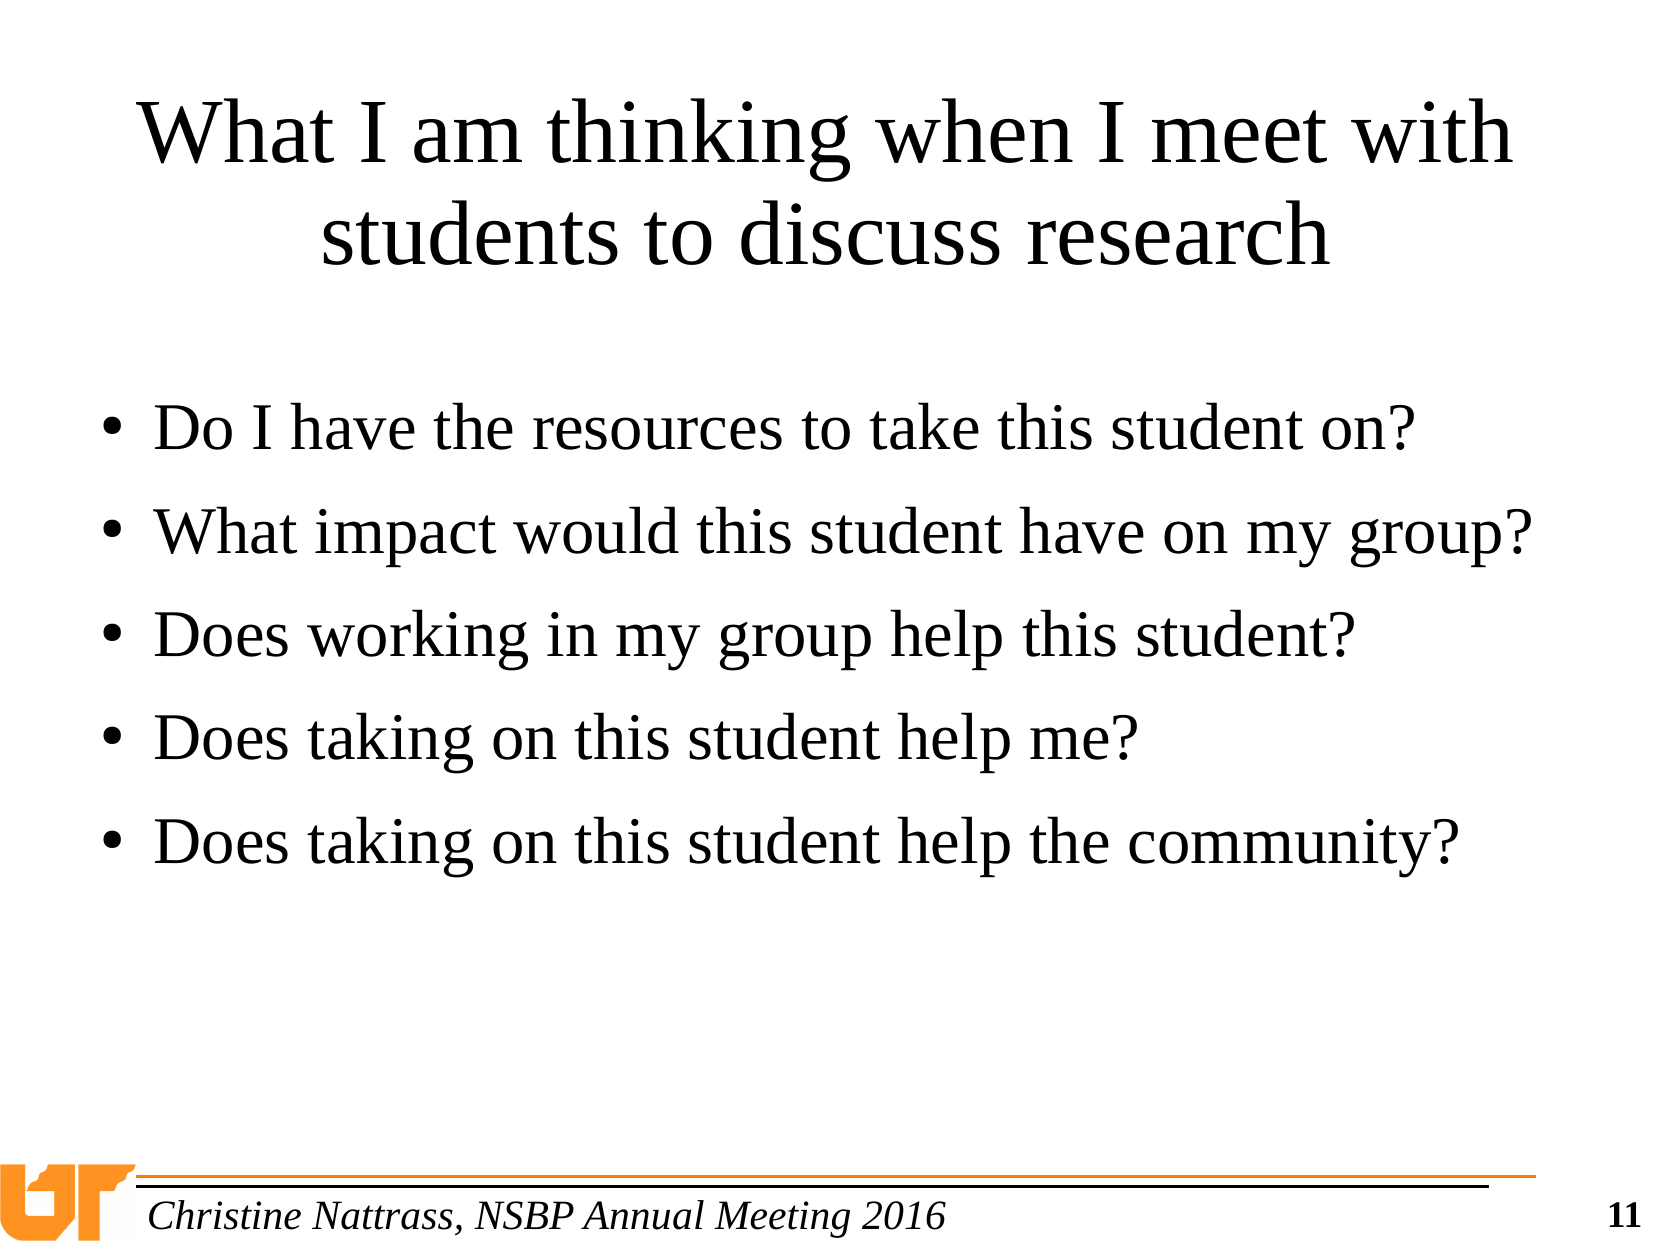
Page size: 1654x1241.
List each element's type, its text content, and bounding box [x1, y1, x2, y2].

list Do I have the resources to take this student on? What impact would this student have on my group? Does working in my group help this student? Does taking on this student help me? Does taking on this student help the community? [82, 390, 1636, 1141]
picture [0, 1164, 136, 1241]
title What I am thinking when I meet with students to discuss research [82, 78, 1571, 287]
